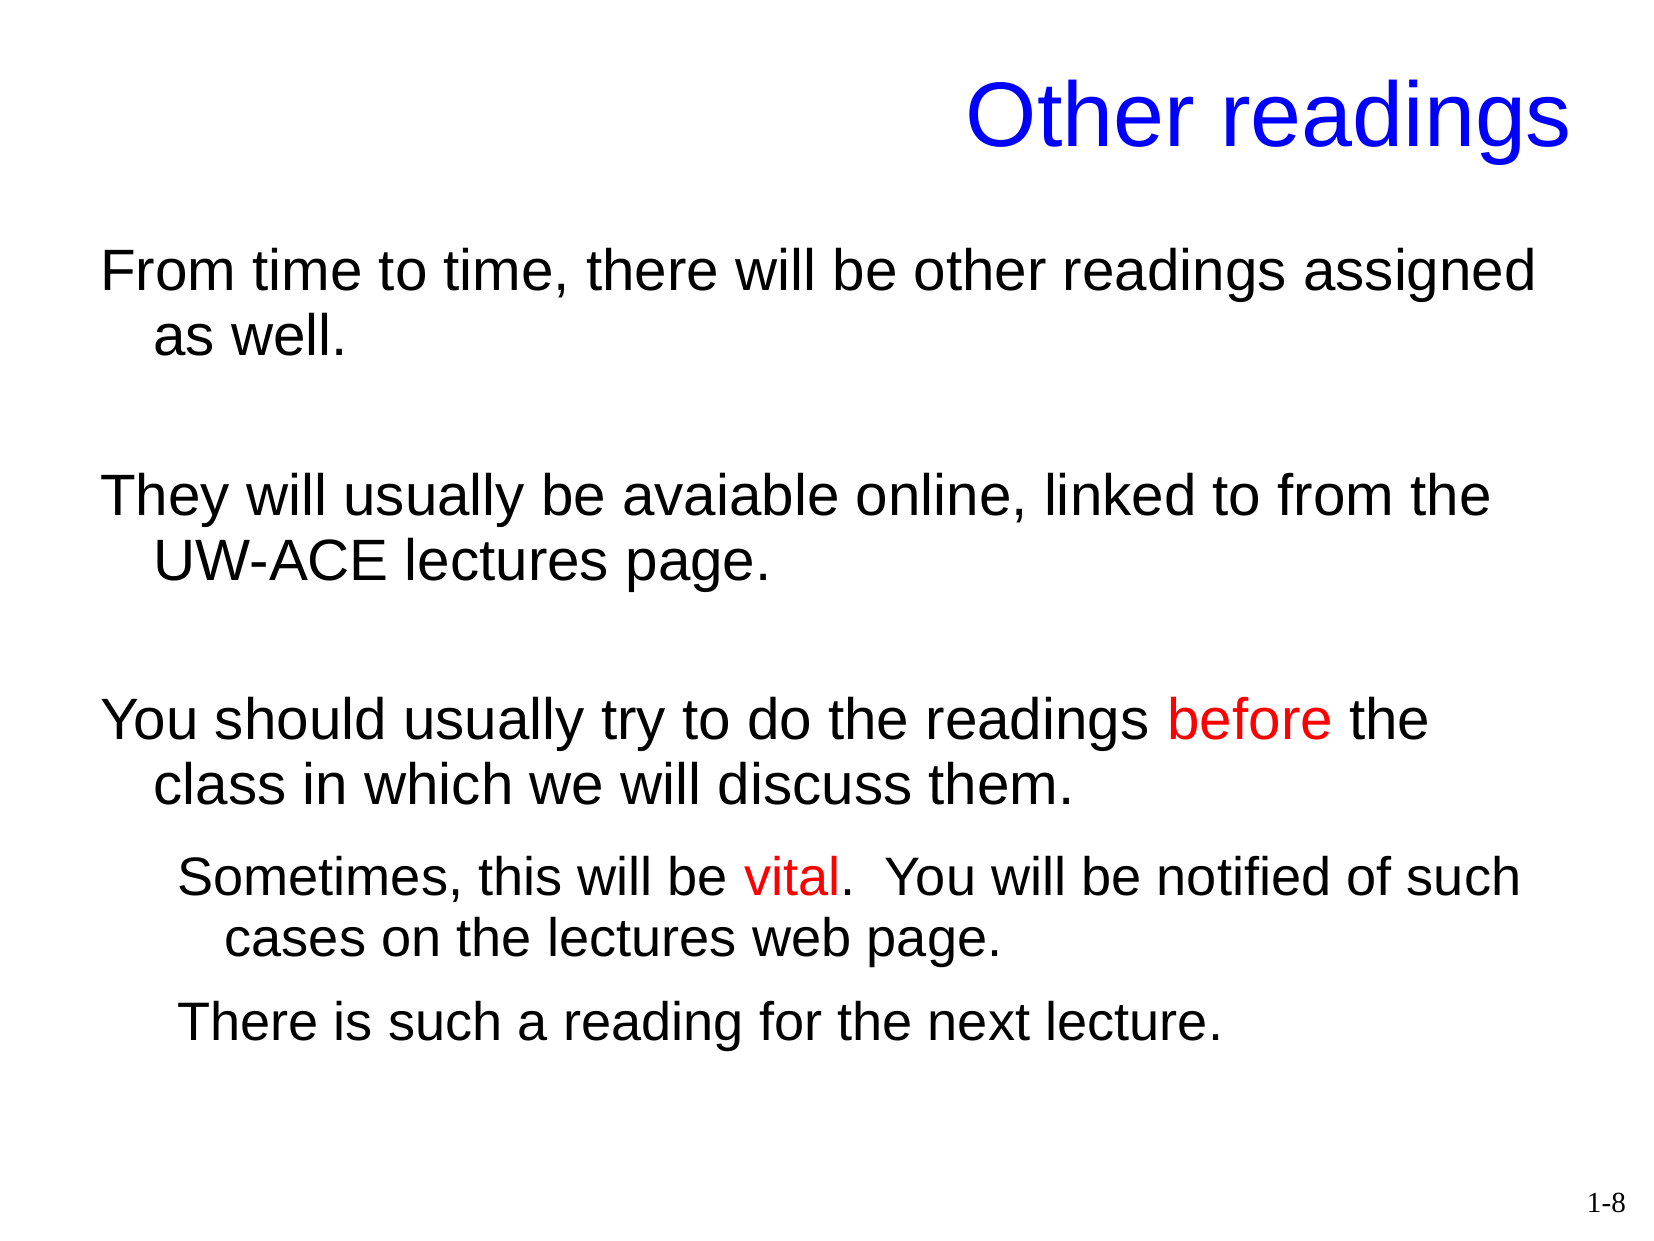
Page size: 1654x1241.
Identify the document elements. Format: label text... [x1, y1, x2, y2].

list From time to time, there will be other readings assigned as well. They will usually be avaiable online, linked to from the UW-ACE lectures page. You should usually try to do the readings before the class in which we will discuss them. Sometimes, this will be vital. You will be notified of such cases on the lectures web page. There is such a reading for the next lecture. [82, 237, 1571, 1156]
title Other readings [84, 18, 1573, 211]
